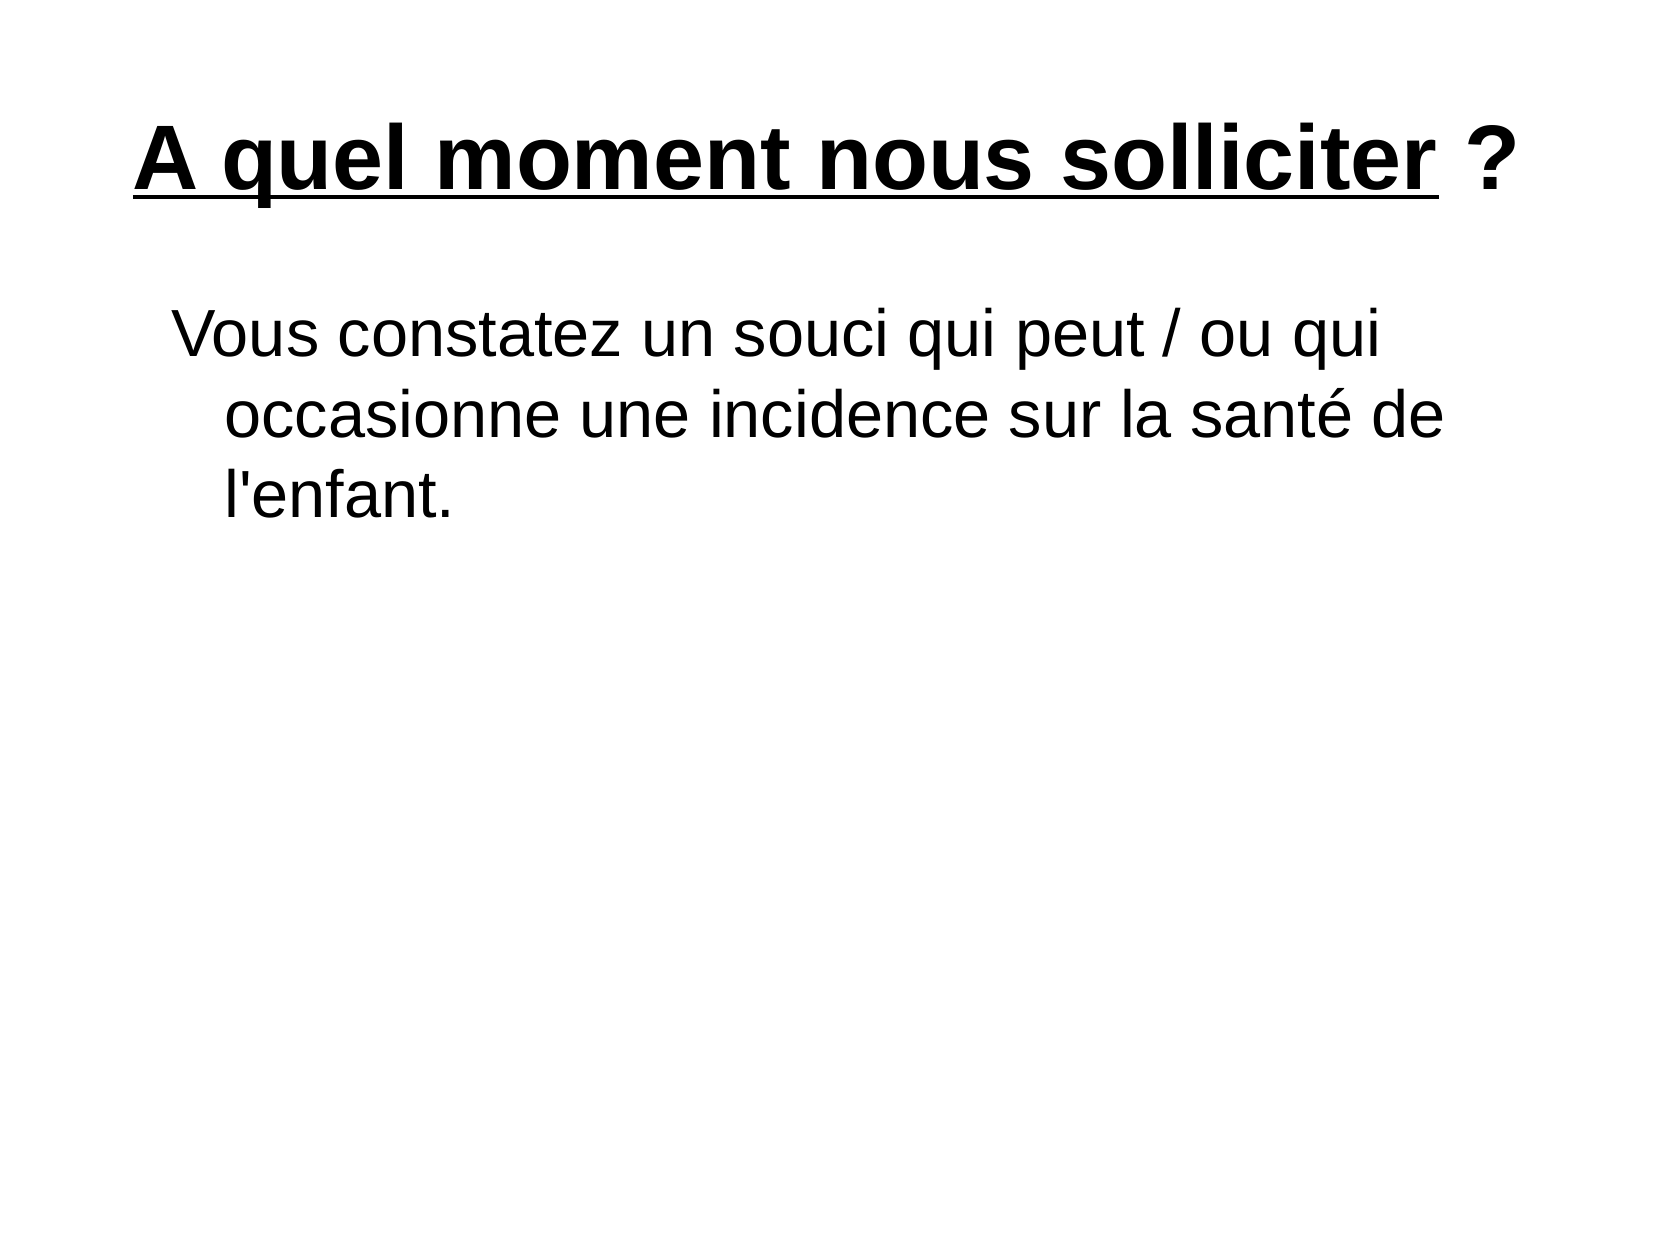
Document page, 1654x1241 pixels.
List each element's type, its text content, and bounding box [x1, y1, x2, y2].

list Vous constatez un souci qui peut / ou qui occasionne une incidence sur la santé de l'enfant. [82, 290, 1571, 1109]
title A quel moment nous solliciter ? [82, 49, 1571, 257]
